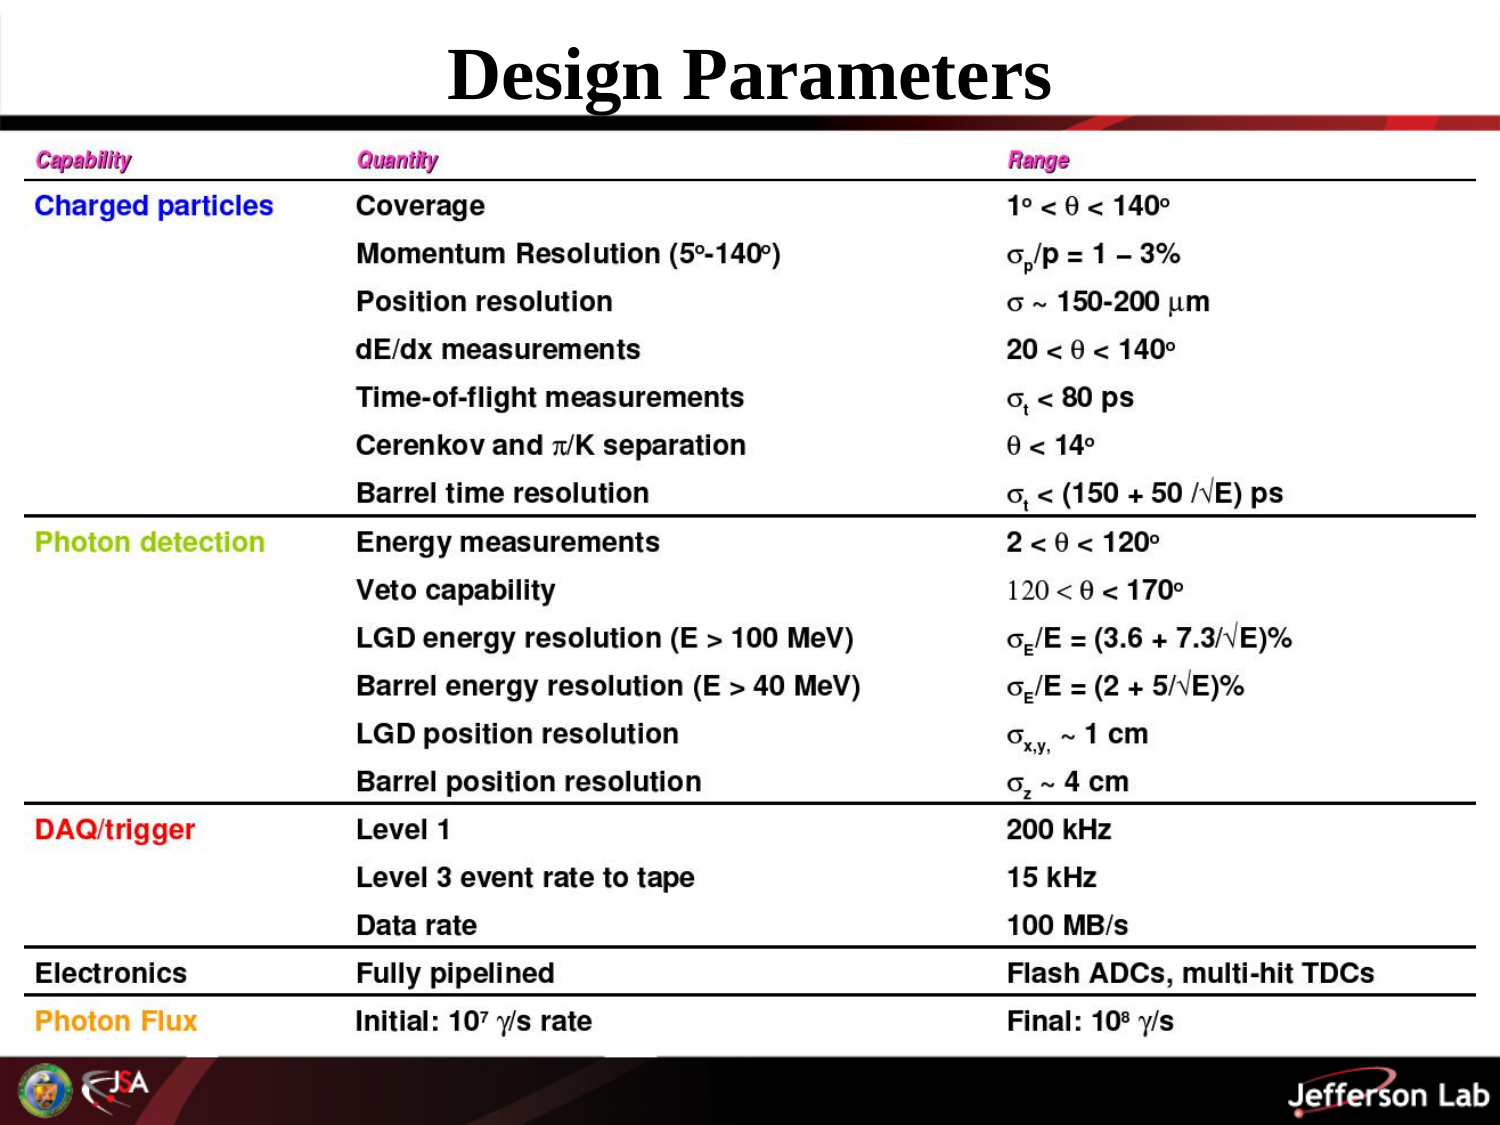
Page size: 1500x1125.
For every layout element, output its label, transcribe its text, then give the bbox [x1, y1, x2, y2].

picture [0, 0, 1500, 1125]
title Design Parameters [112, 0, 1388, 139]
